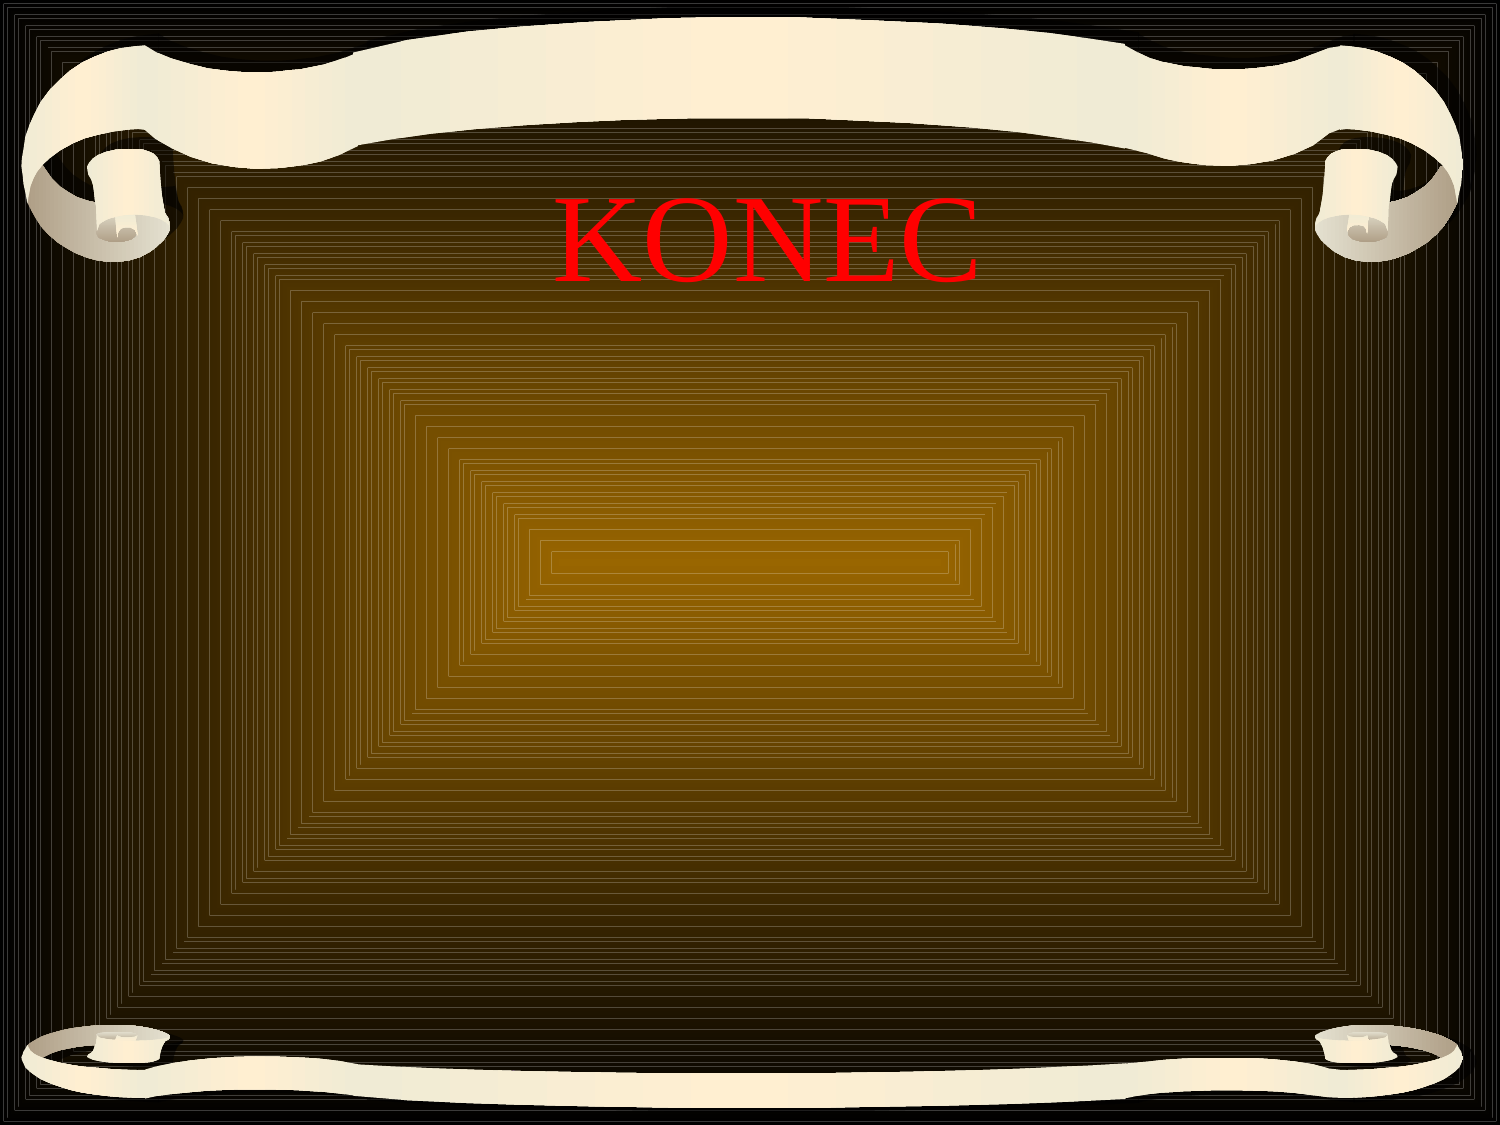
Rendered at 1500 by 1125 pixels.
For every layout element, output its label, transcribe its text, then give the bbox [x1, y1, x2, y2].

text_box KONEC [537, 148, 998, 314]
